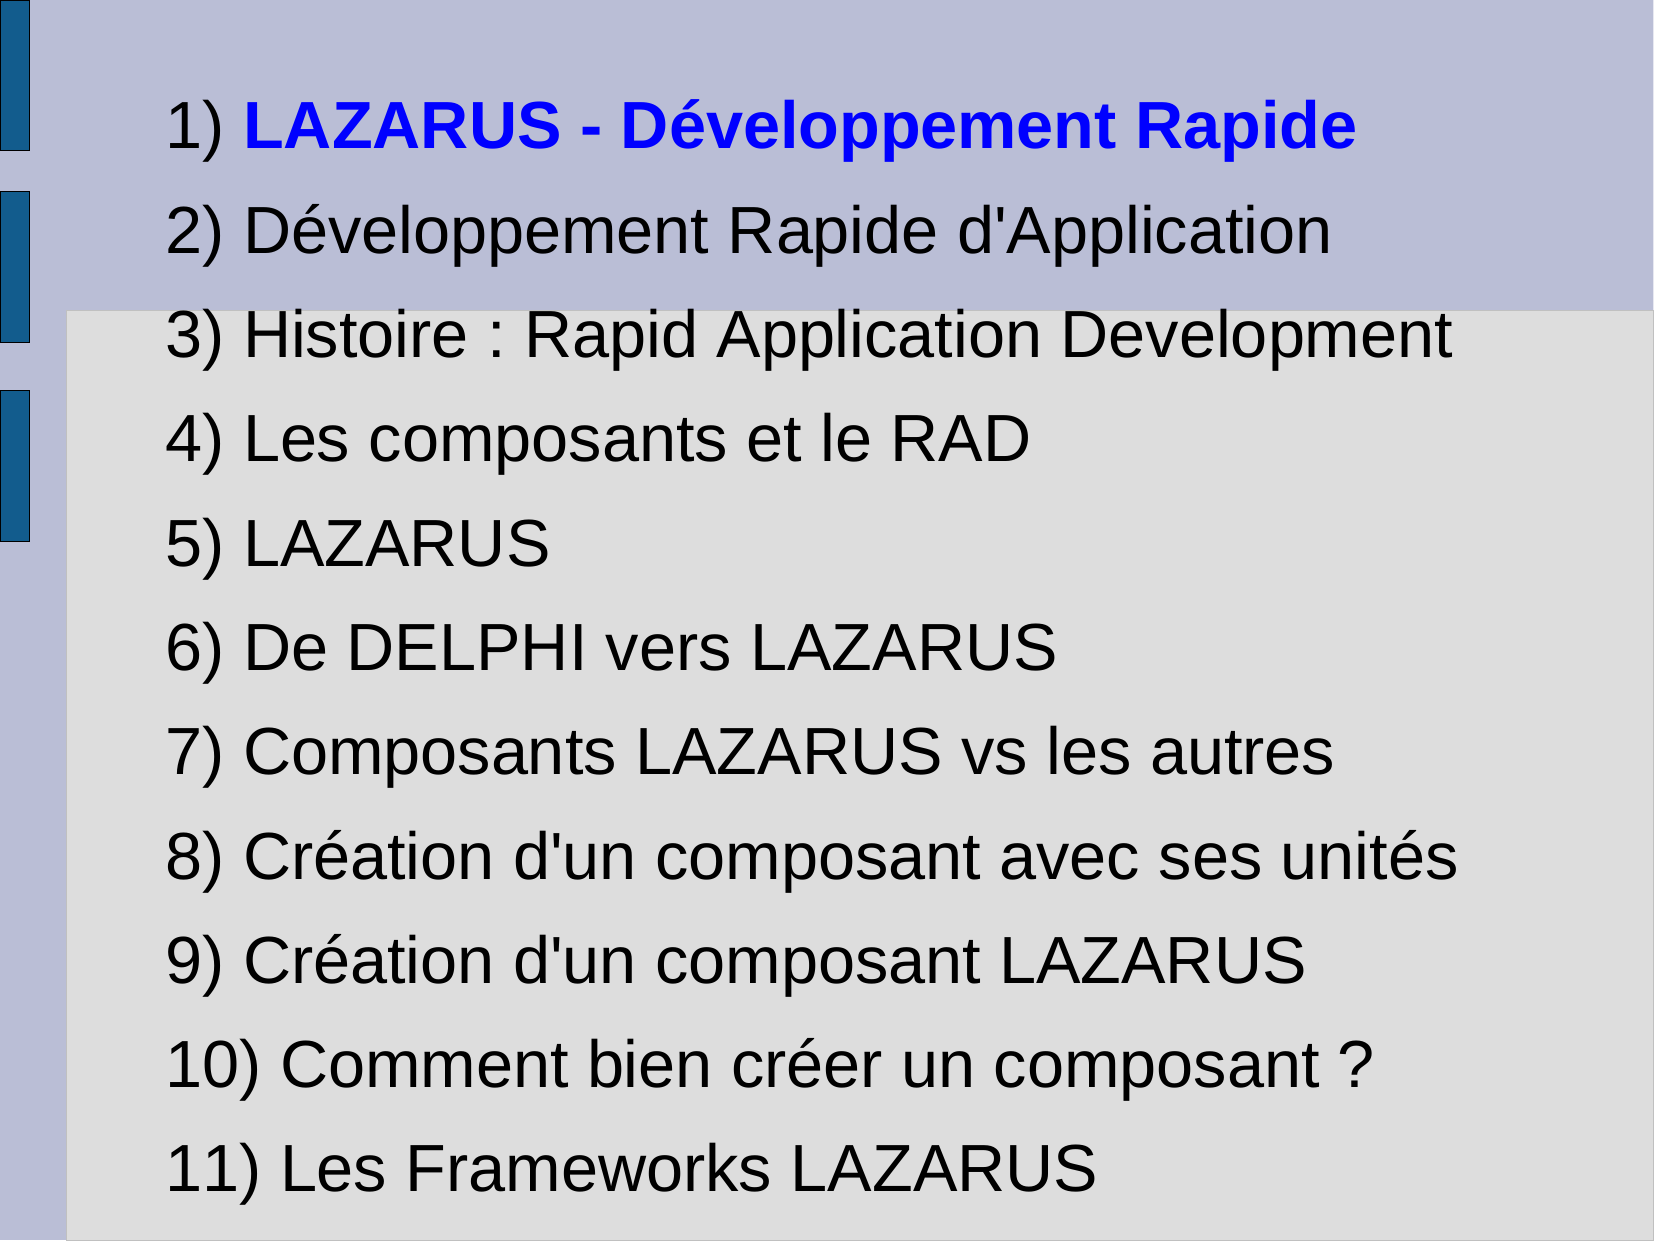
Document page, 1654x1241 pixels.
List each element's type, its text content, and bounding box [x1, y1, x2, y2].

list 1) LAZARUS - Développement Rapide 2) Développement Rapide d'Application 3) Histoire : Rapid Application Development 4) Les composants et le RAD 5) LAZARUS 6) De DELPHI vers LAZARUS 7) Composants LAZARUS vs les autres 8) Création d'un composant avec ses unités 9) Création d'un composant LAZARUS 10) Comment bien créer un composant ? 11) Les Frameworks LAZARUS 11) LAZARUS en 2010 [147, 88, 1560, 1241]
